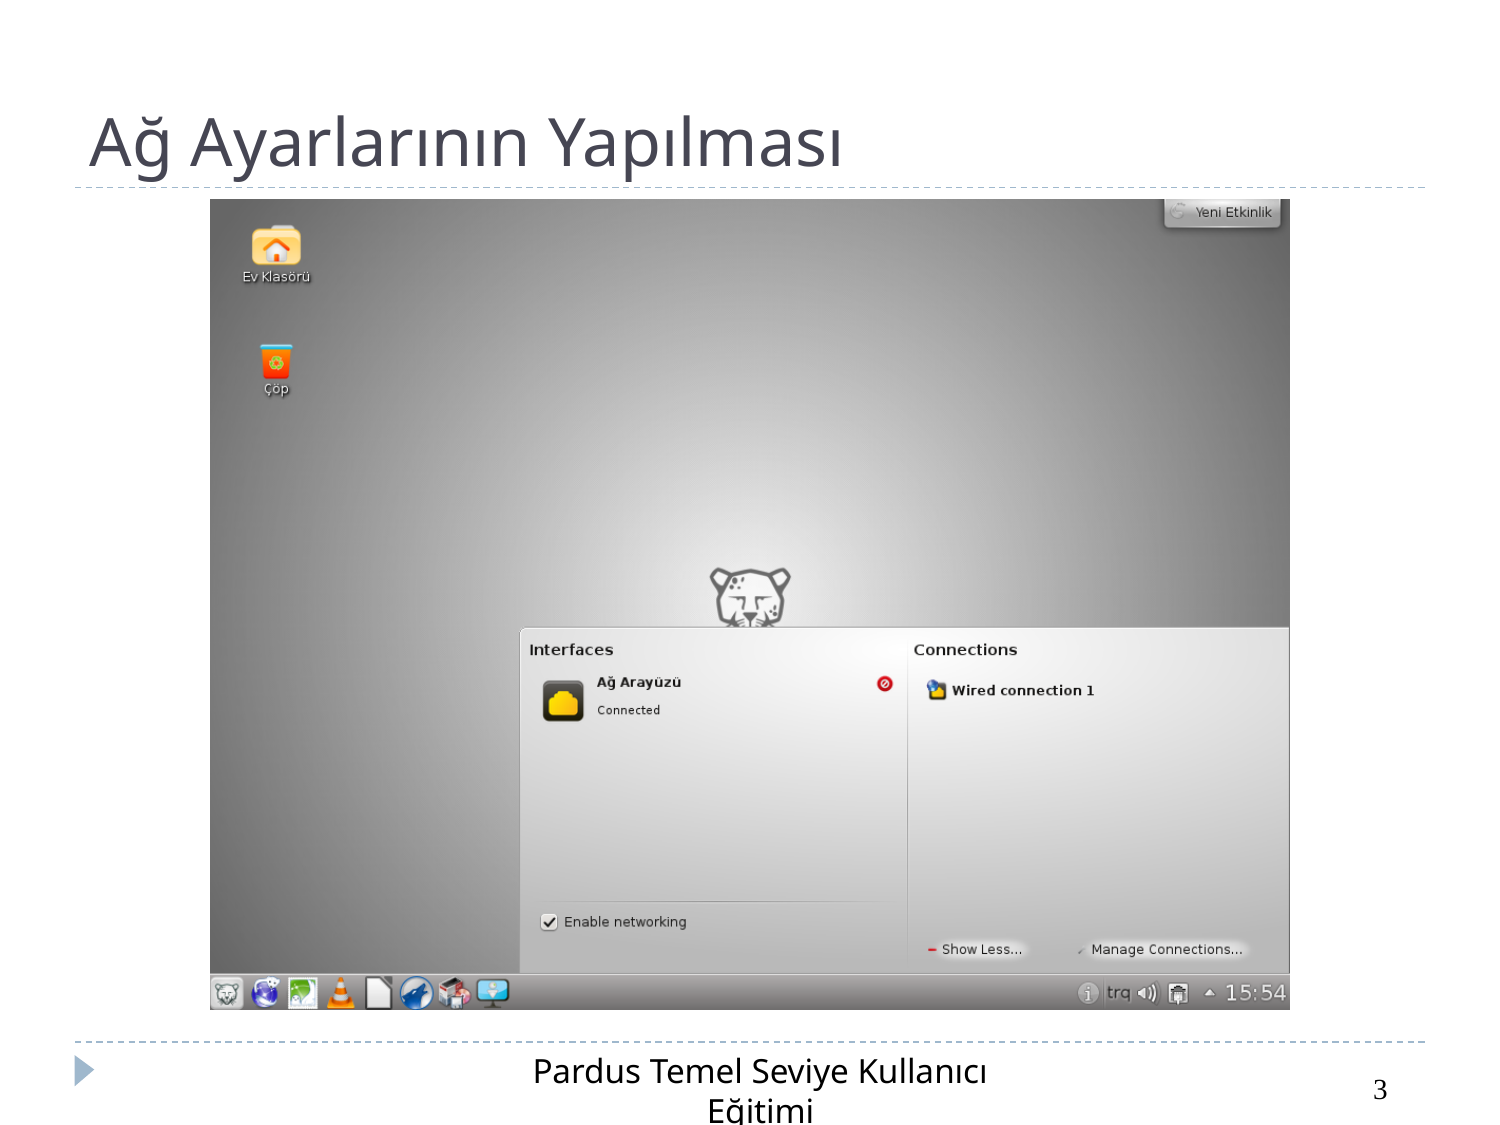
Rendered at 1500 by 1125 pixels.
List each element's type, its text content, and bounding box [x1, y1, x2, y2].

picture [210, 199, 1290, 1010]
title Ağ Ayarlarının Yapılması [75, 24, 1425, 188]
